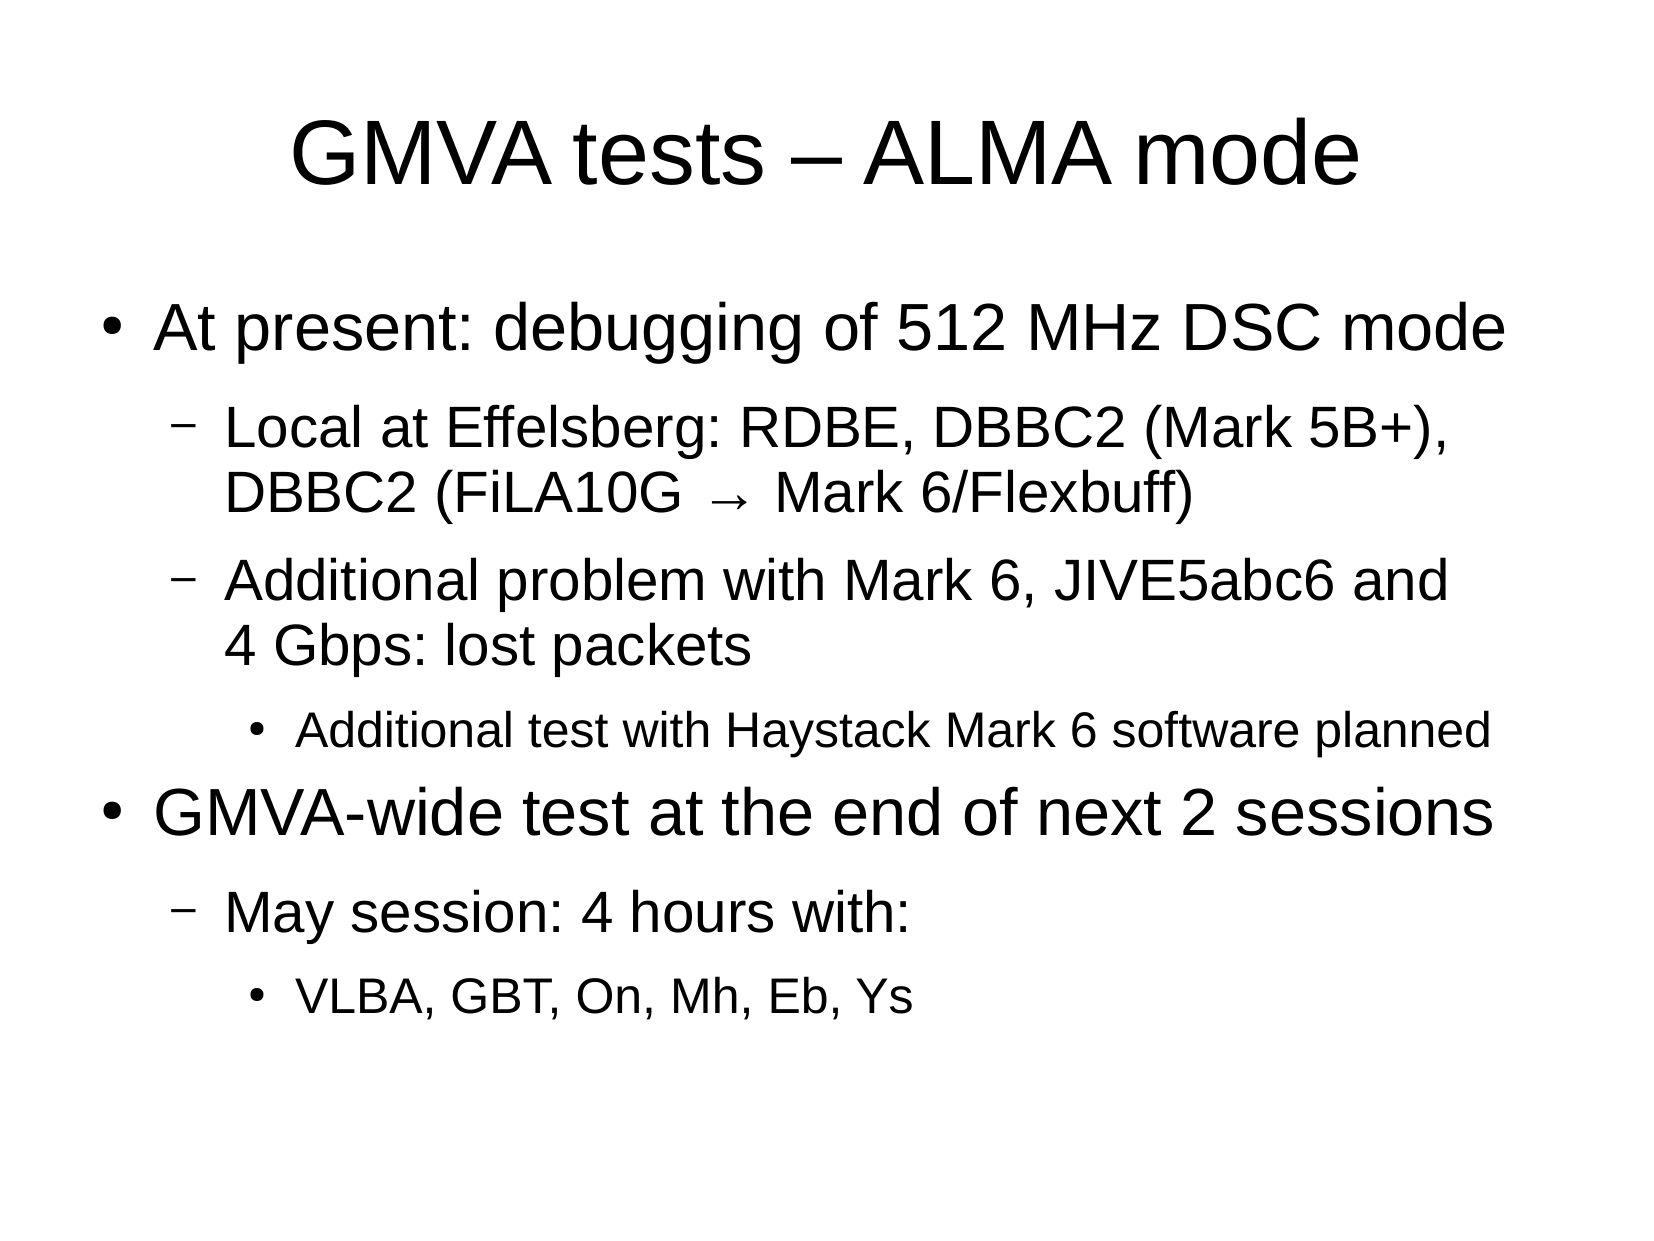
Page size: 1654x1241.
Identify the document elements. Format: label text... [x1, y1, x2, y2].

list At present: debugging of 512 MHz DSC mode Local at Effelsberg: RDBE, DBBC2 (Mark 5B+), DBBC2 (FiLA10G → Mark 6/Flexbuff) Additional problem with Mark 6, JIVE5abc6 and 4 Gbps: lost packets Additional test with Haystack Mark 6 software planned GMVA-wide test at the end of next 2 sessions May session: 4 hours with: VLBA, GBT, On, Mh, Eb, Ys [82, 290, 1571, 1109]
title GMVA tests – ALMA mode [82, 49, 1571, 257]
